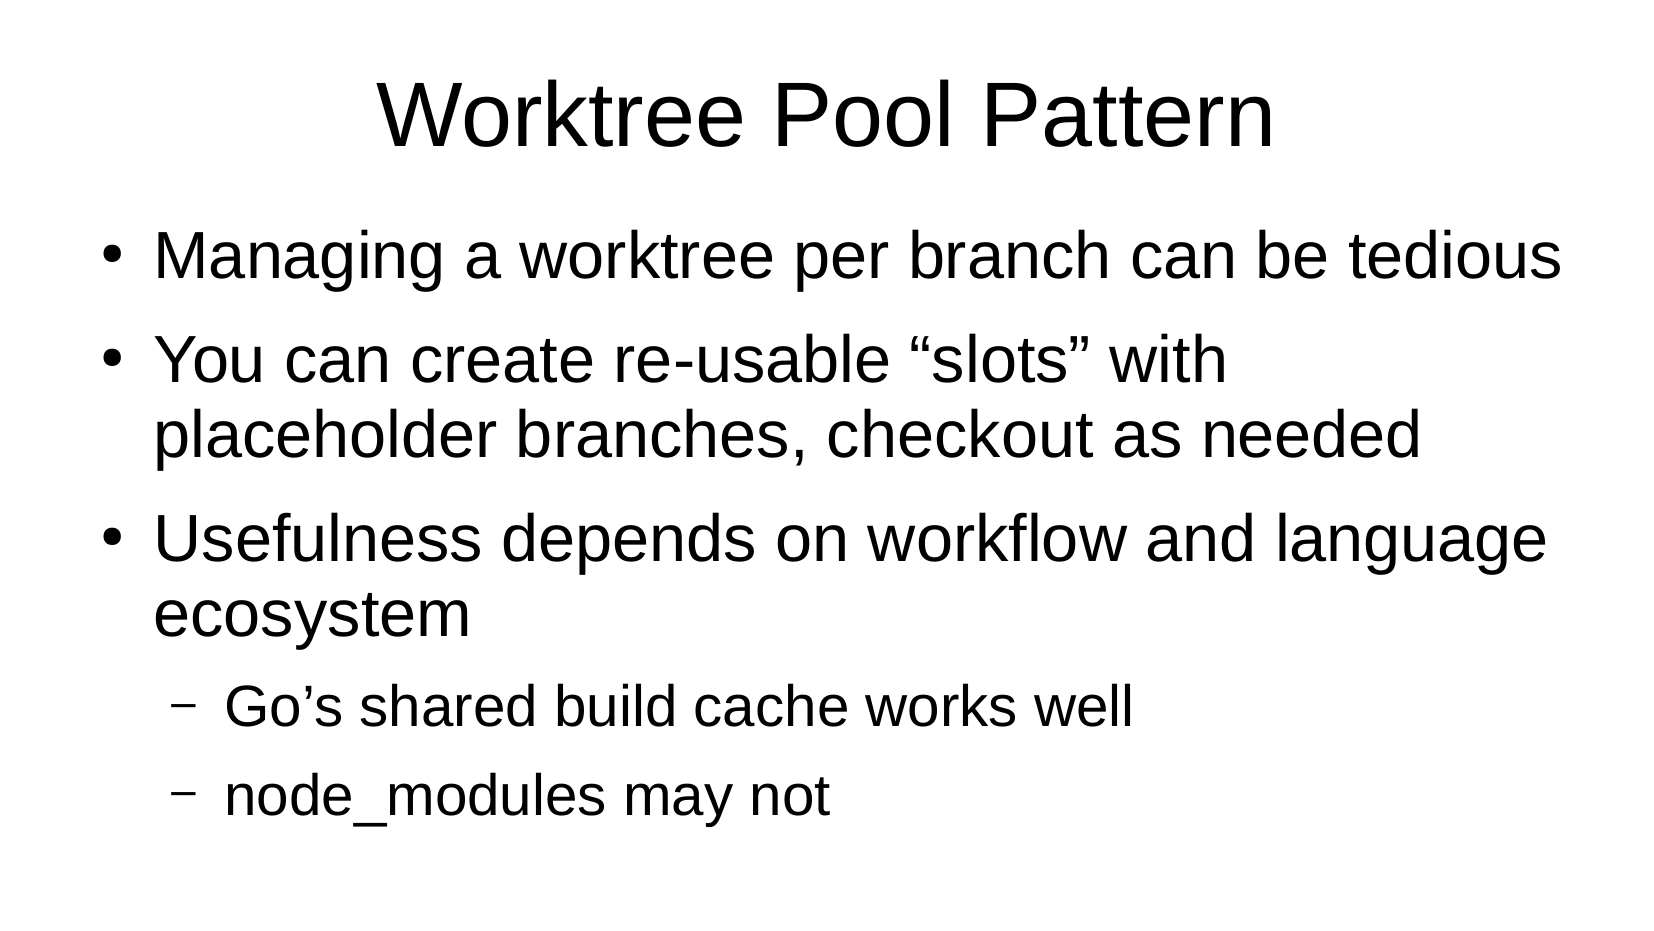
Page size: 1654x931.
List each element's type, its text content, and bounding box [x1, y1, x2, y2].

title Worktree Pool Pattern [82, 37, 1571, 193]
list Managing a worktree per branch can be tedious You can create re-usable “slots” with placeholder branches, checkout as needed Usefulness depends on workflow and language ecosystem Go’s shared build cache works well node_modules may not [82, 217, 1571, 863]
